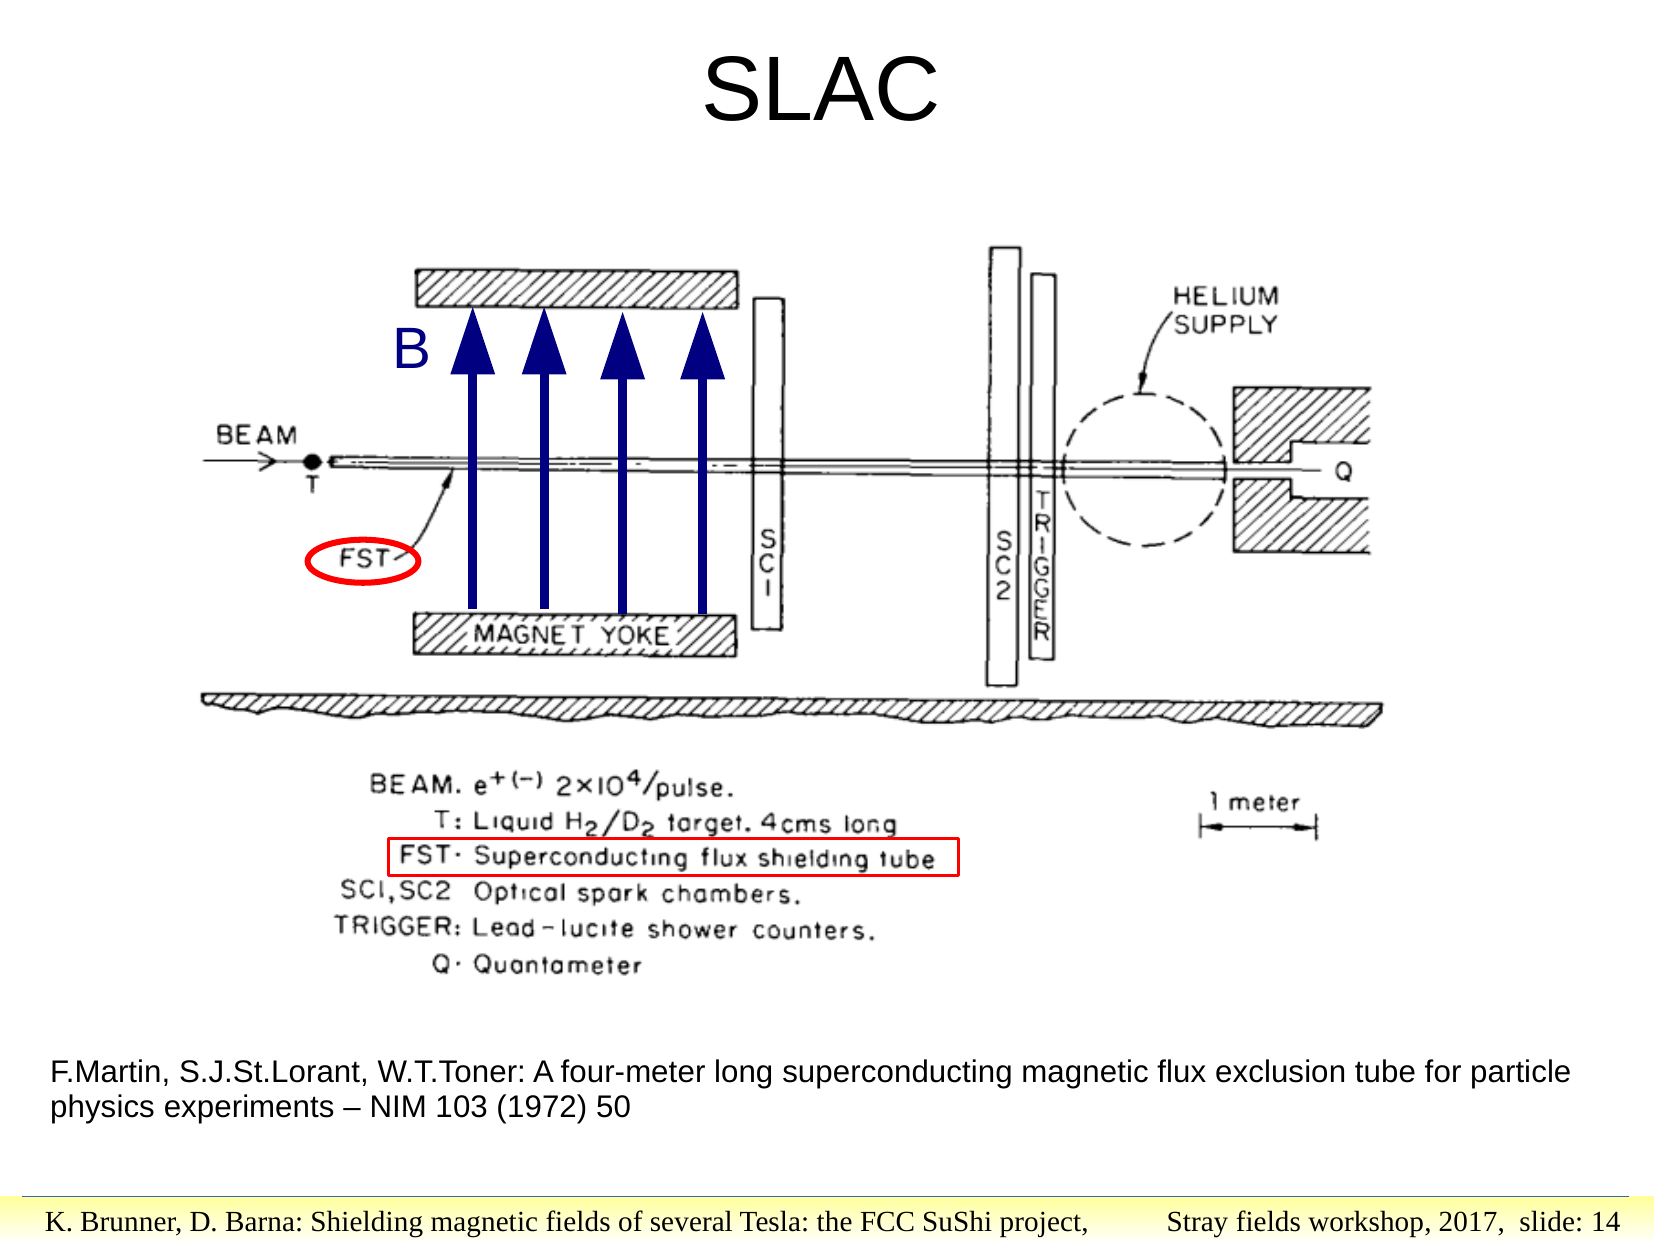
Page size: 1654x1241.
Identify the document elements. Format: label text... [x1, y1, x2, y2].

text_box B [377, 308, 496, 389]
title SLAC [77, 31, 1566, 148]
text_box F.Martin, S.J.St.Lorant, W.T.Toner: A four-meter long superconducting magnetic flux exclusion tube for particle physics experiments – NIM 103 (1972) 50 [35, 1046, 1619, 1146]
picture [141, 237, 1405, 993]
